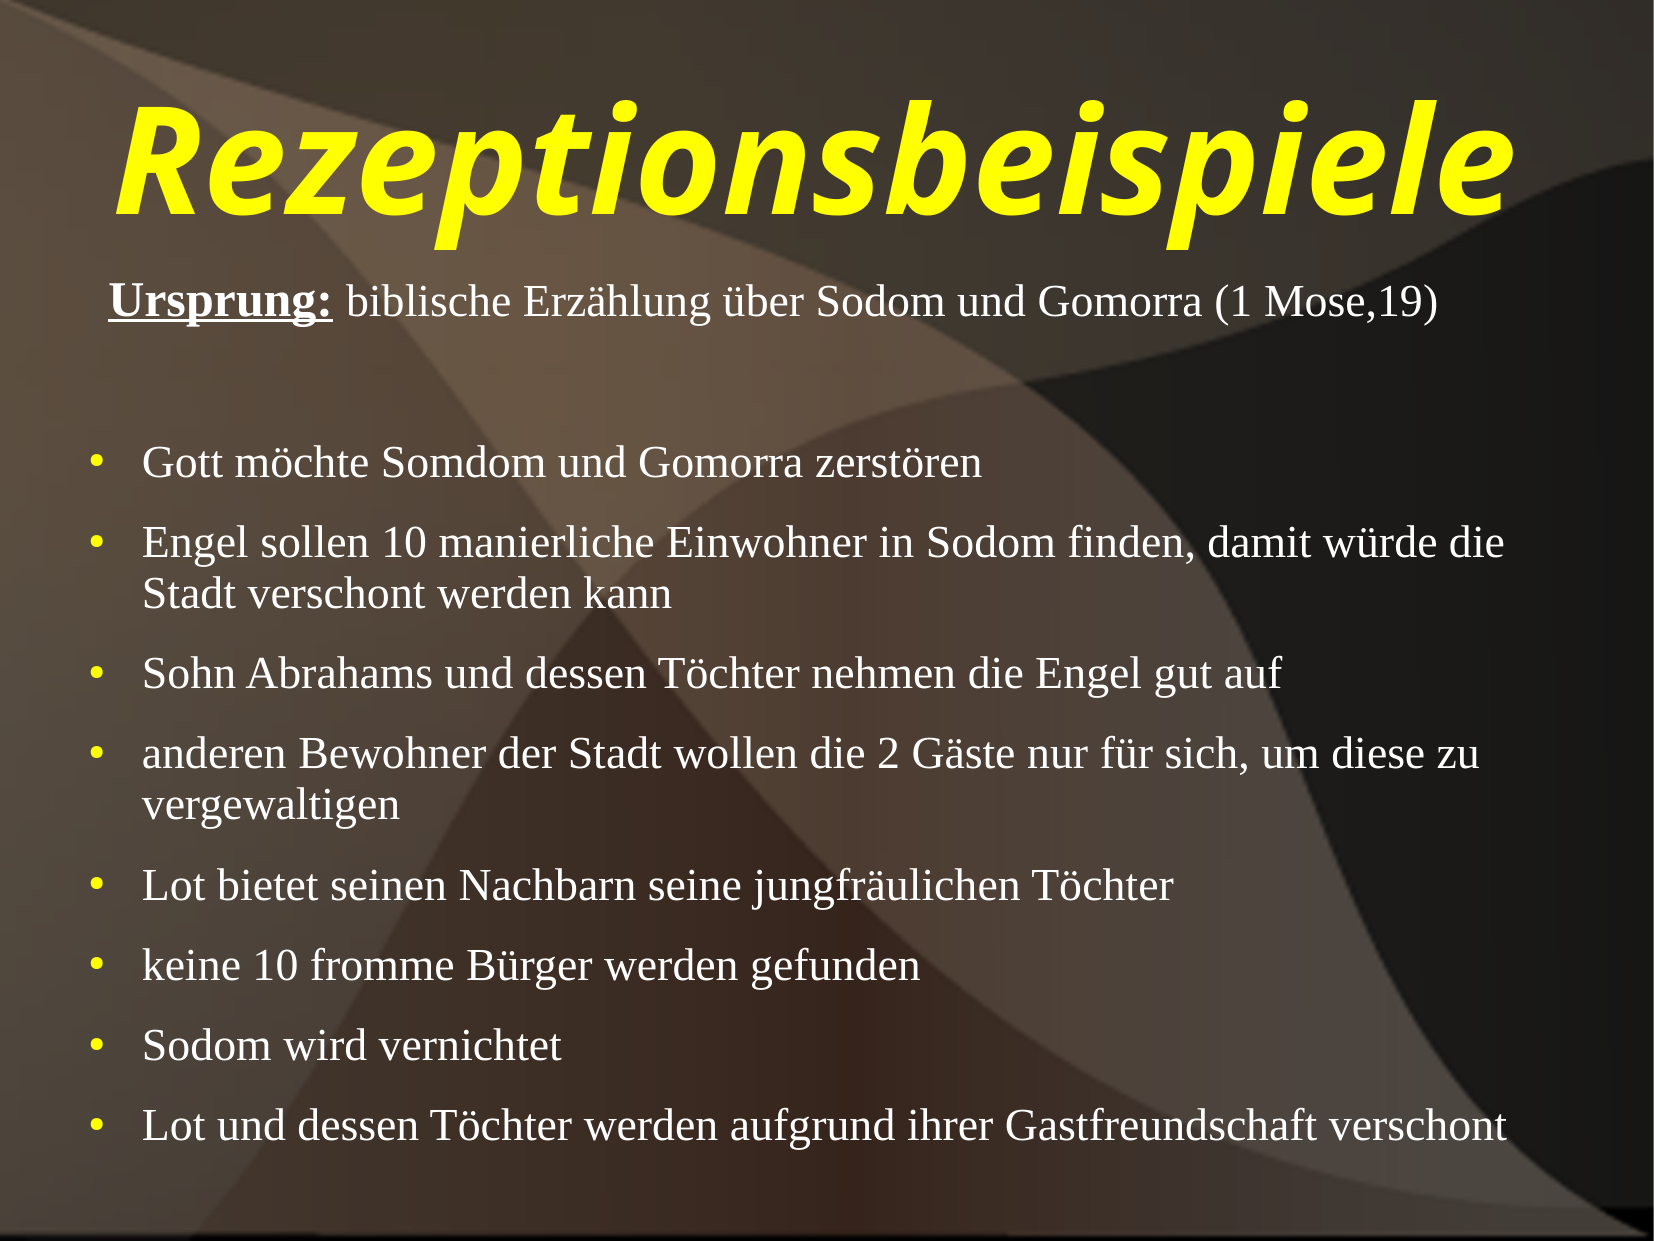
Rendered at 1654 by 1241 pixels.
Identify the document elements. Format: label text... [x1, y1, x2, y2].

picture [0, 0, 1654, 1241]
list Ursprung: biblische Erzählung über Sodom und Gomorra (1 Mose,19) Gott möchte Somdom und Gomorra zerstören Engel sollen 10 manierliche Einwohner in Sodom finden, damit würde die Stadt verschont werden kann Sohn Abrahams und dessen Töchter nehmen die Engel gut auf anderen Bewohner der Stadt wollen die 2 Gäste nur für sich, um diese zu vergewaltigen Lot bietet seinen Nachbarn seine jungfräulichen Töchter keine 10 fromme Bürger werden gefunden Sodom wird vernichtet Lot und dessen Töchter werden aufgrund ihrer Gastfreundschaft verschont [70, 271, 1560, 1156]
title Rezeptionsbeispiele [70, 0, 1559, 332]
